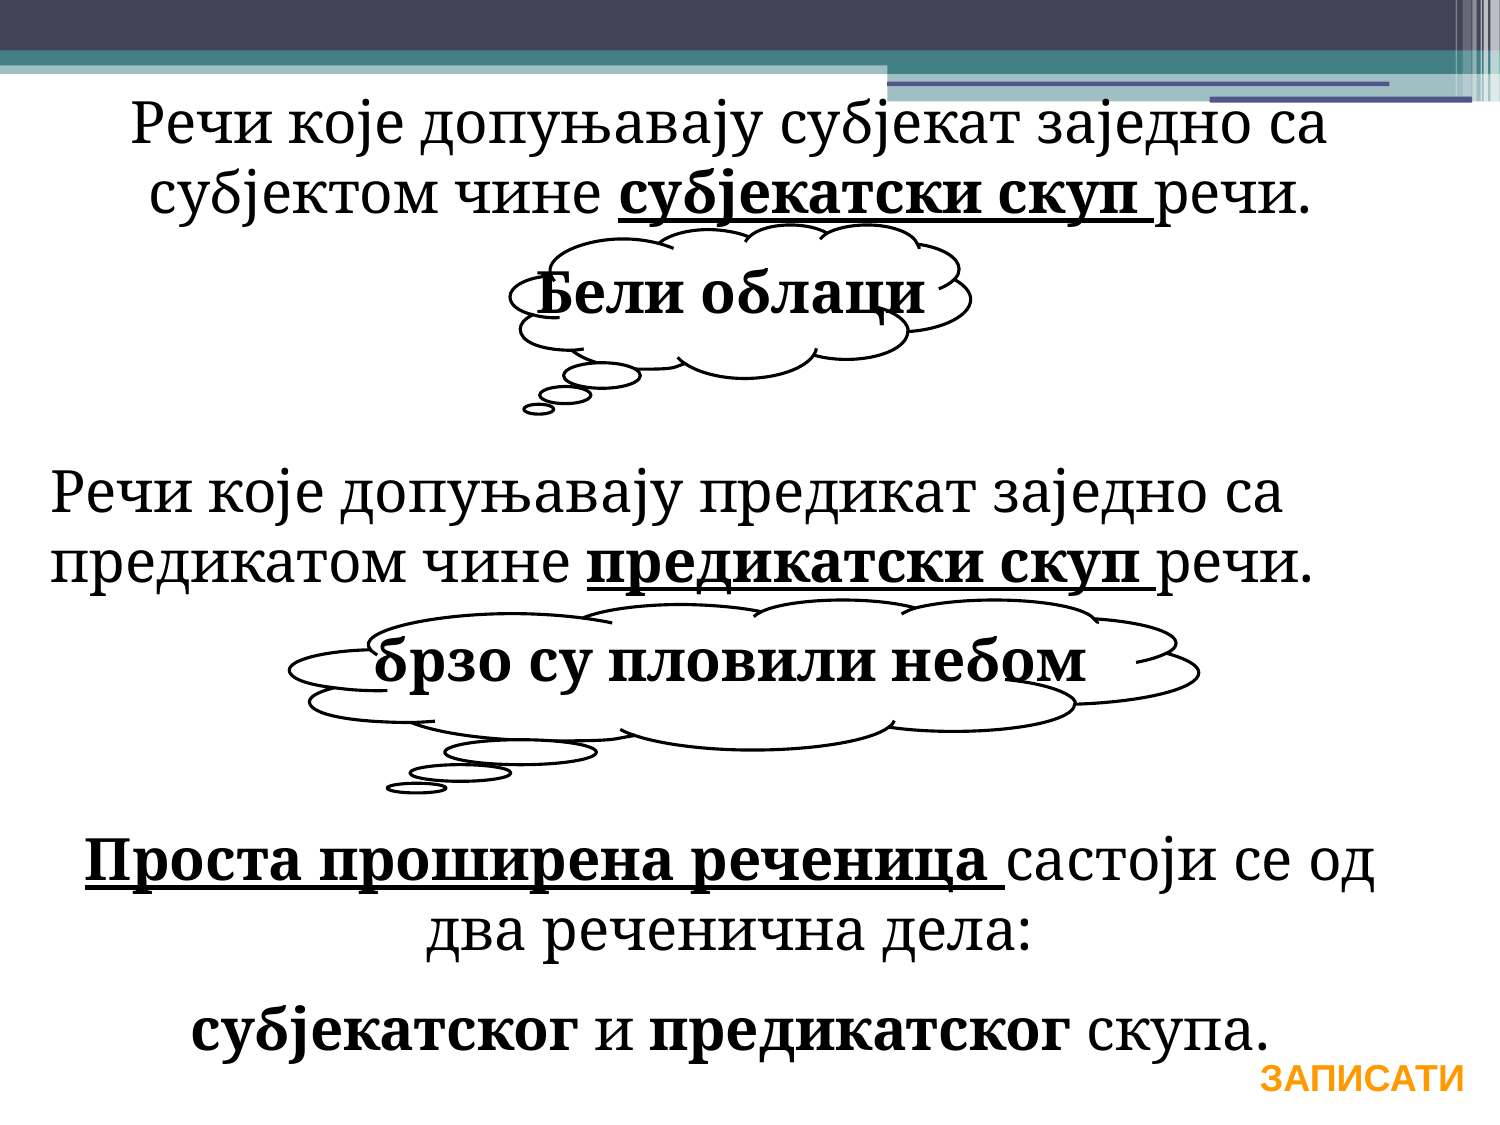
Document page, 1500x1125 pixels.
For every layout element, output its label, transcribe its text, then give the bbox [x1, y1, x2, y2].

list Речи које допуњавају субјекат заједно са субјектом чине субјекатски скуп речи. Бели облаци Речи које допуњавају предикат заједно са предикатом чине предикатски скуп речи. брзо су пловили небом Проста проширена реченица састоји се од два реченична дела: субјекатског и предикатског скупа. [17, 78, 1425, 1079]
text_box ЗАПИСАТИ [1244, 1050, 1500, 1109]
